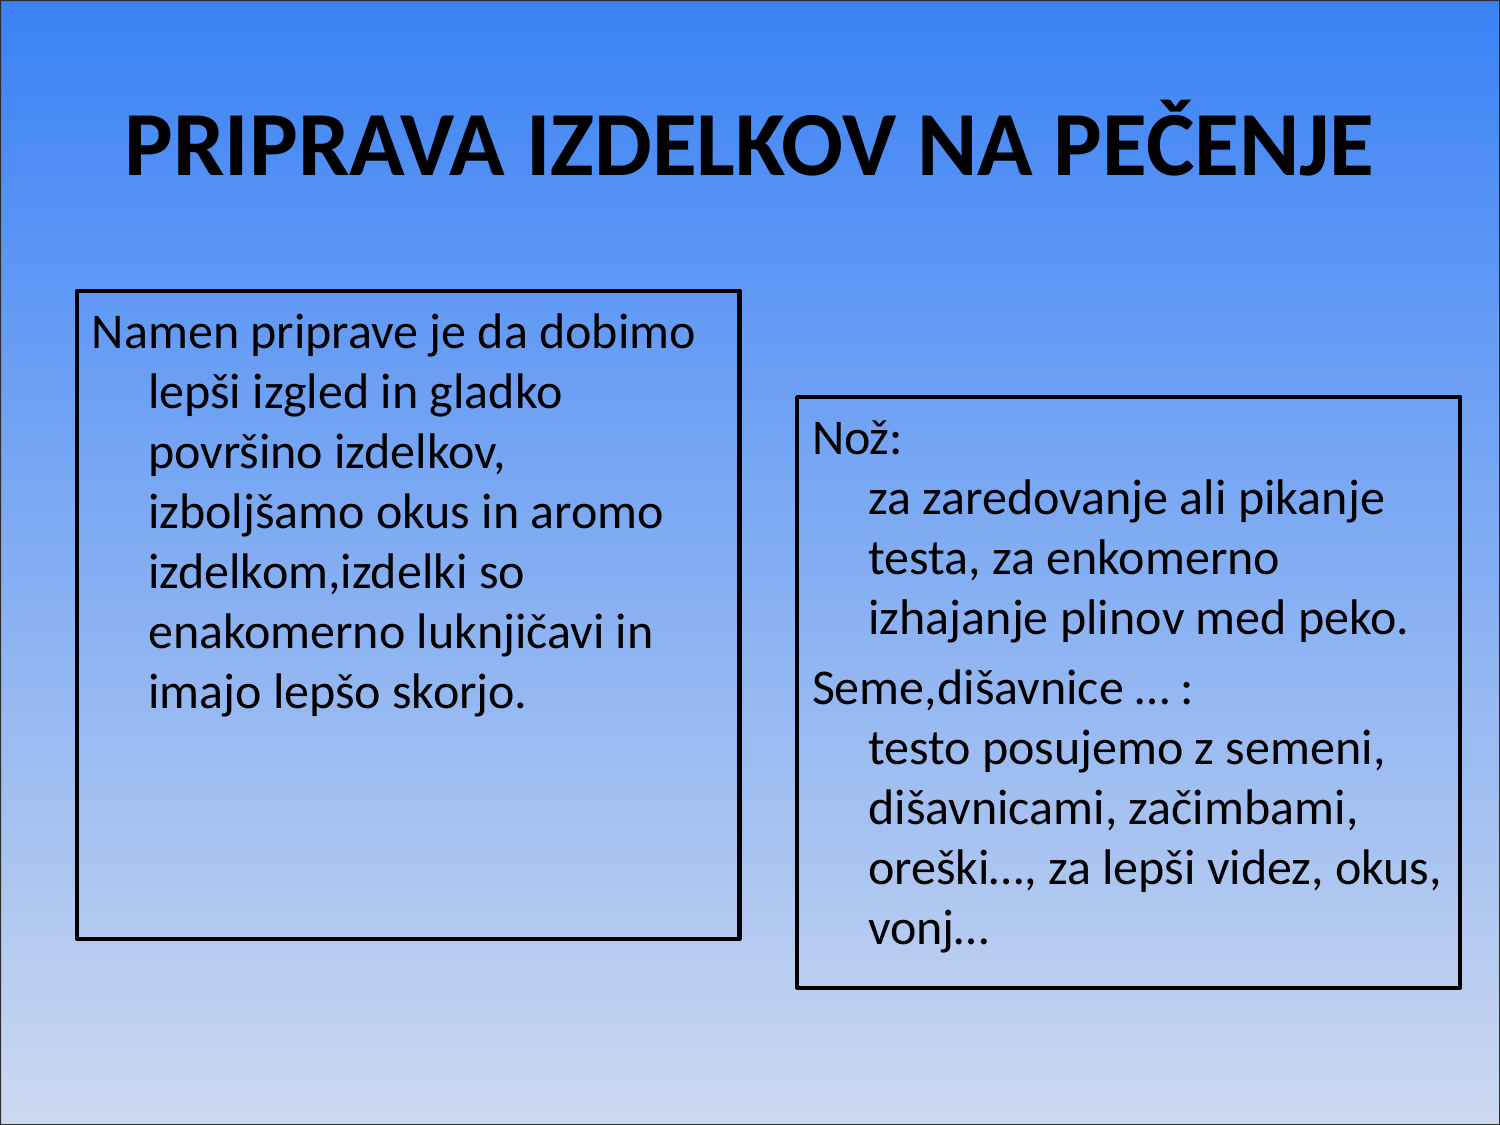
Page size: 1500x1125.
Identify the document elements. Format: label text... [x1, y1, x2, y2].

title PRIPRAVA IZDELKOV NA PEČENJE [75, 45, 1425, 233]
list Nož: za zaredovanje ali pikanje testa, za enkomerno izhajanje plinov med peko. Seme,dišavnice … : testo posujemo z semeni, dišavnicami, začimbami, oreški…, za lepši videz, okus, vonj… [797, 397, 1461, 988]
list Namen priprave je da dobimo lepši izgled in gladko površino izdelkov, izboljšamo okus in aromo izdelkom,izdelki so enakomerno luknjičavi in imajo lepšo skorjo. [76, 290, 740, 940]
